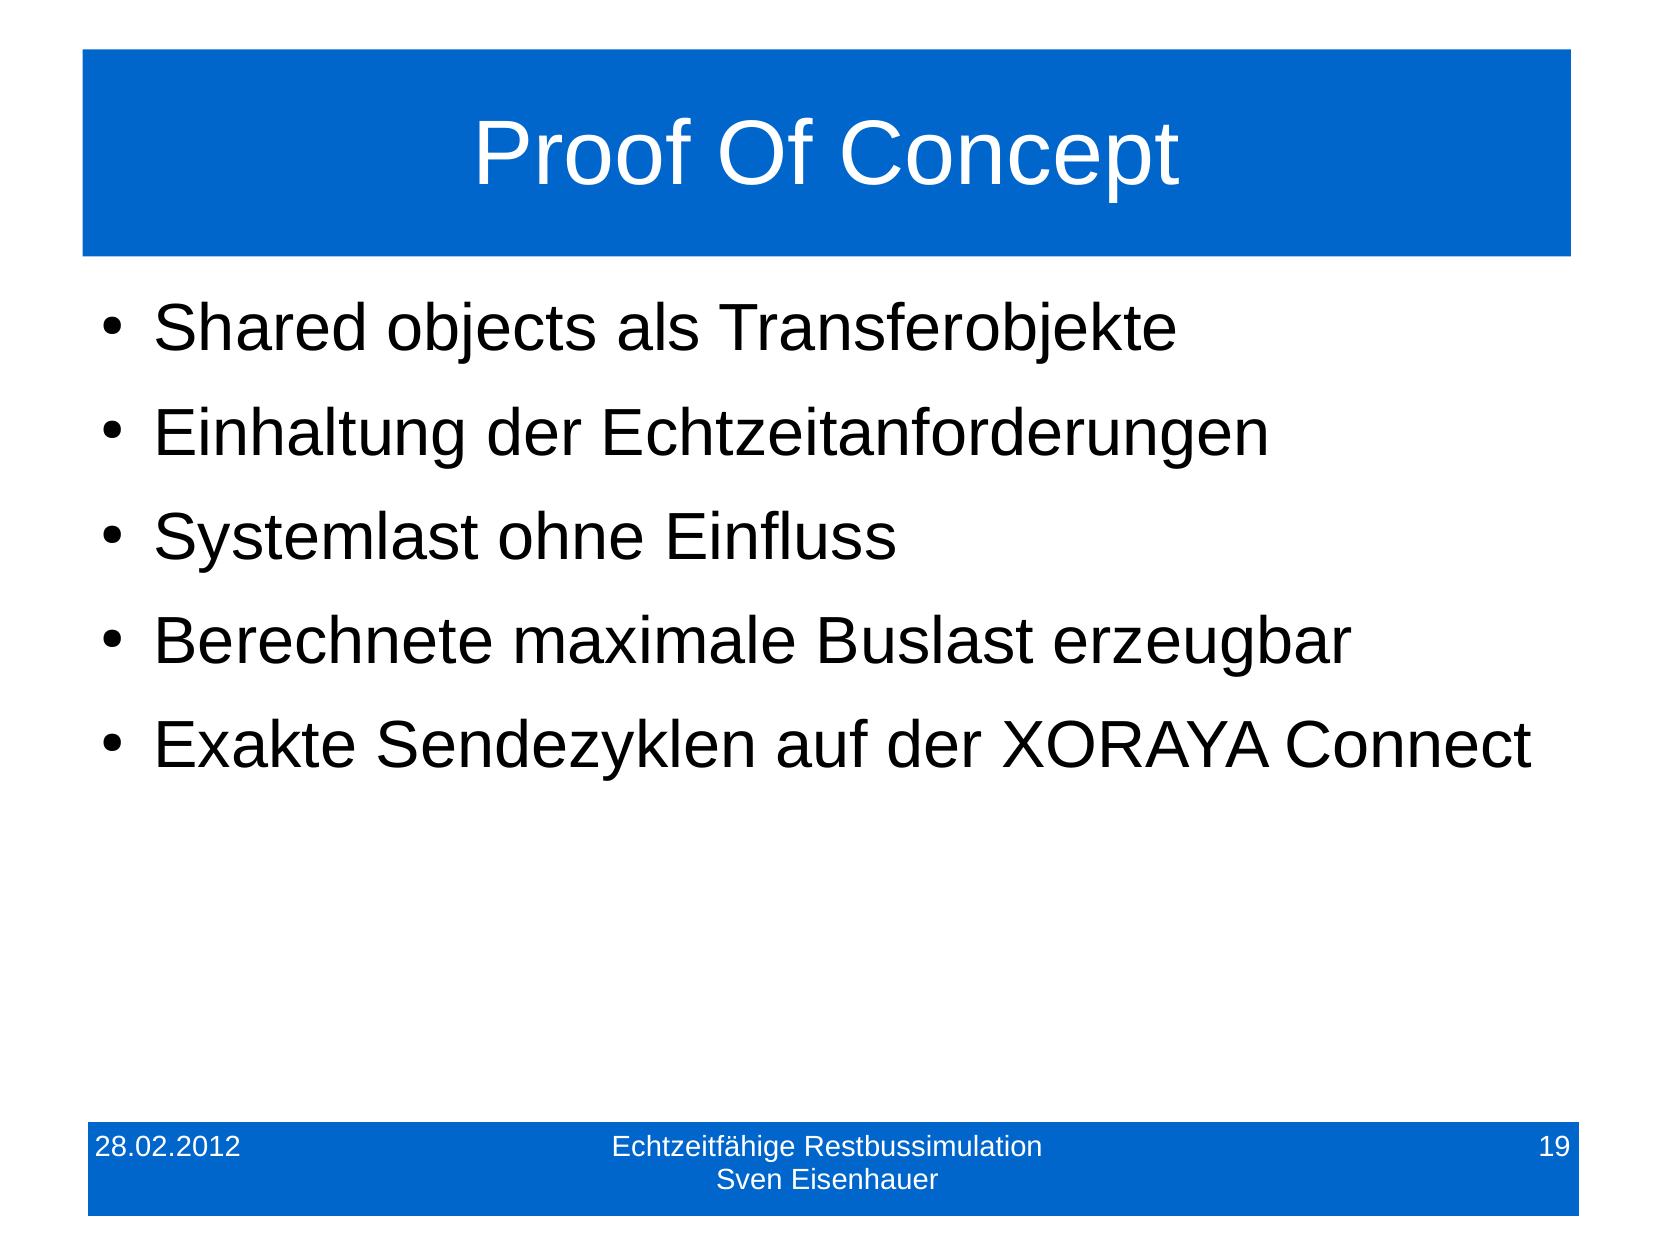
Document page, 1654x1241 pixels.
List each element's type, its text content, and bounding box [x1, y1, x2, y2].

title Proof Of Concept [82, 49, 1571, 257]
list Shared objects als Transferobjekte Einhaltung der Echtzeitanforderungen Systemlast ohne Einfluss Berechnete maximale Buslast erzeugbar Exakte Sendezyklen auf der XORAYA Connect [82, 290, 1571, 1109]
